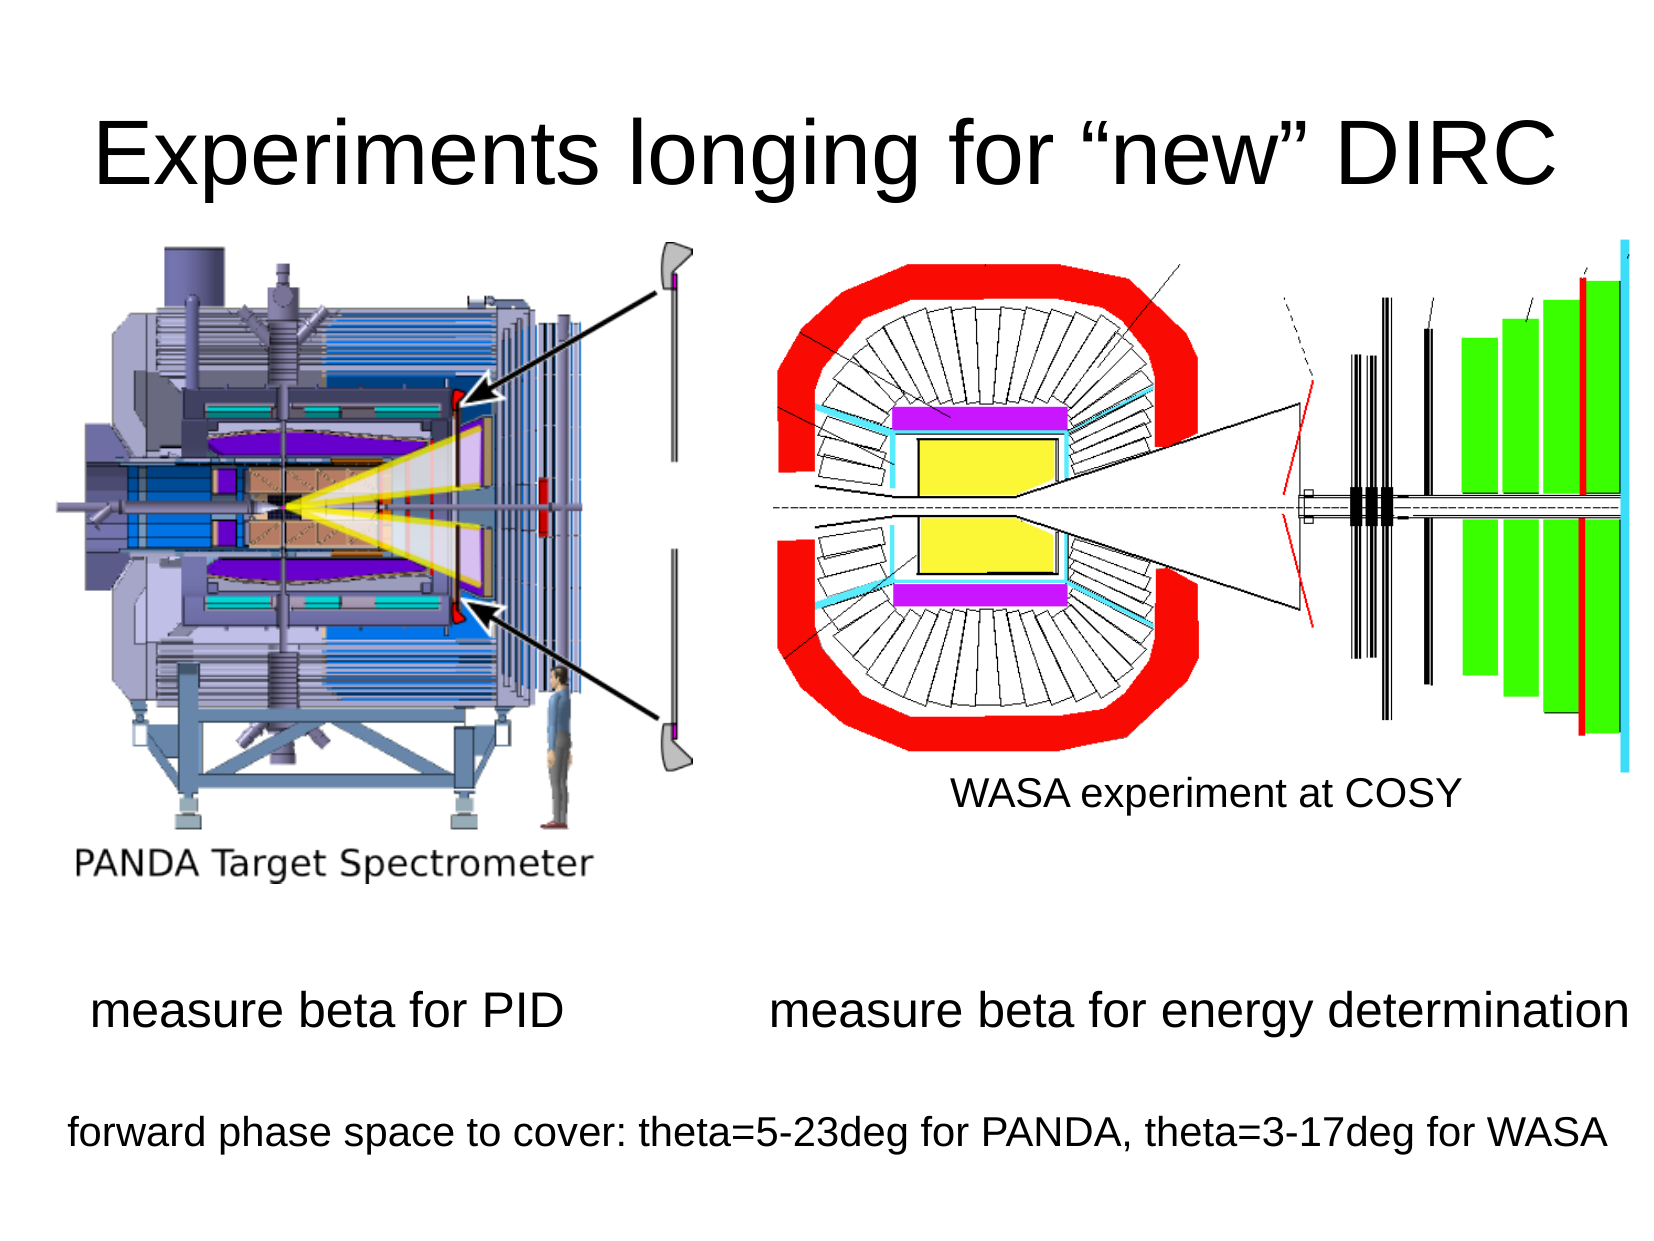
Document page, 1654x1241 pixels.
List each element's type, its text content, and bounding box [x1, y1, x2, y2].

text_box measure beta for energy determination [754, 975, 1645, 1052]
text_box forward phase space to cover: theta=5-23deg for PANDA, theta=3-17deg for WASA [52, 1101, 1627, 1169]
title Experiments longing for “new” DIRC [82, 56, 1571, 250]
picture [773, 233, 1636, 777]
text_box WASA experiment at COSY [935, 762, 1477, 829]
text_box measure beta for PID [75, 975, 580, 1052]
picture [53, 242, 693, 884]
